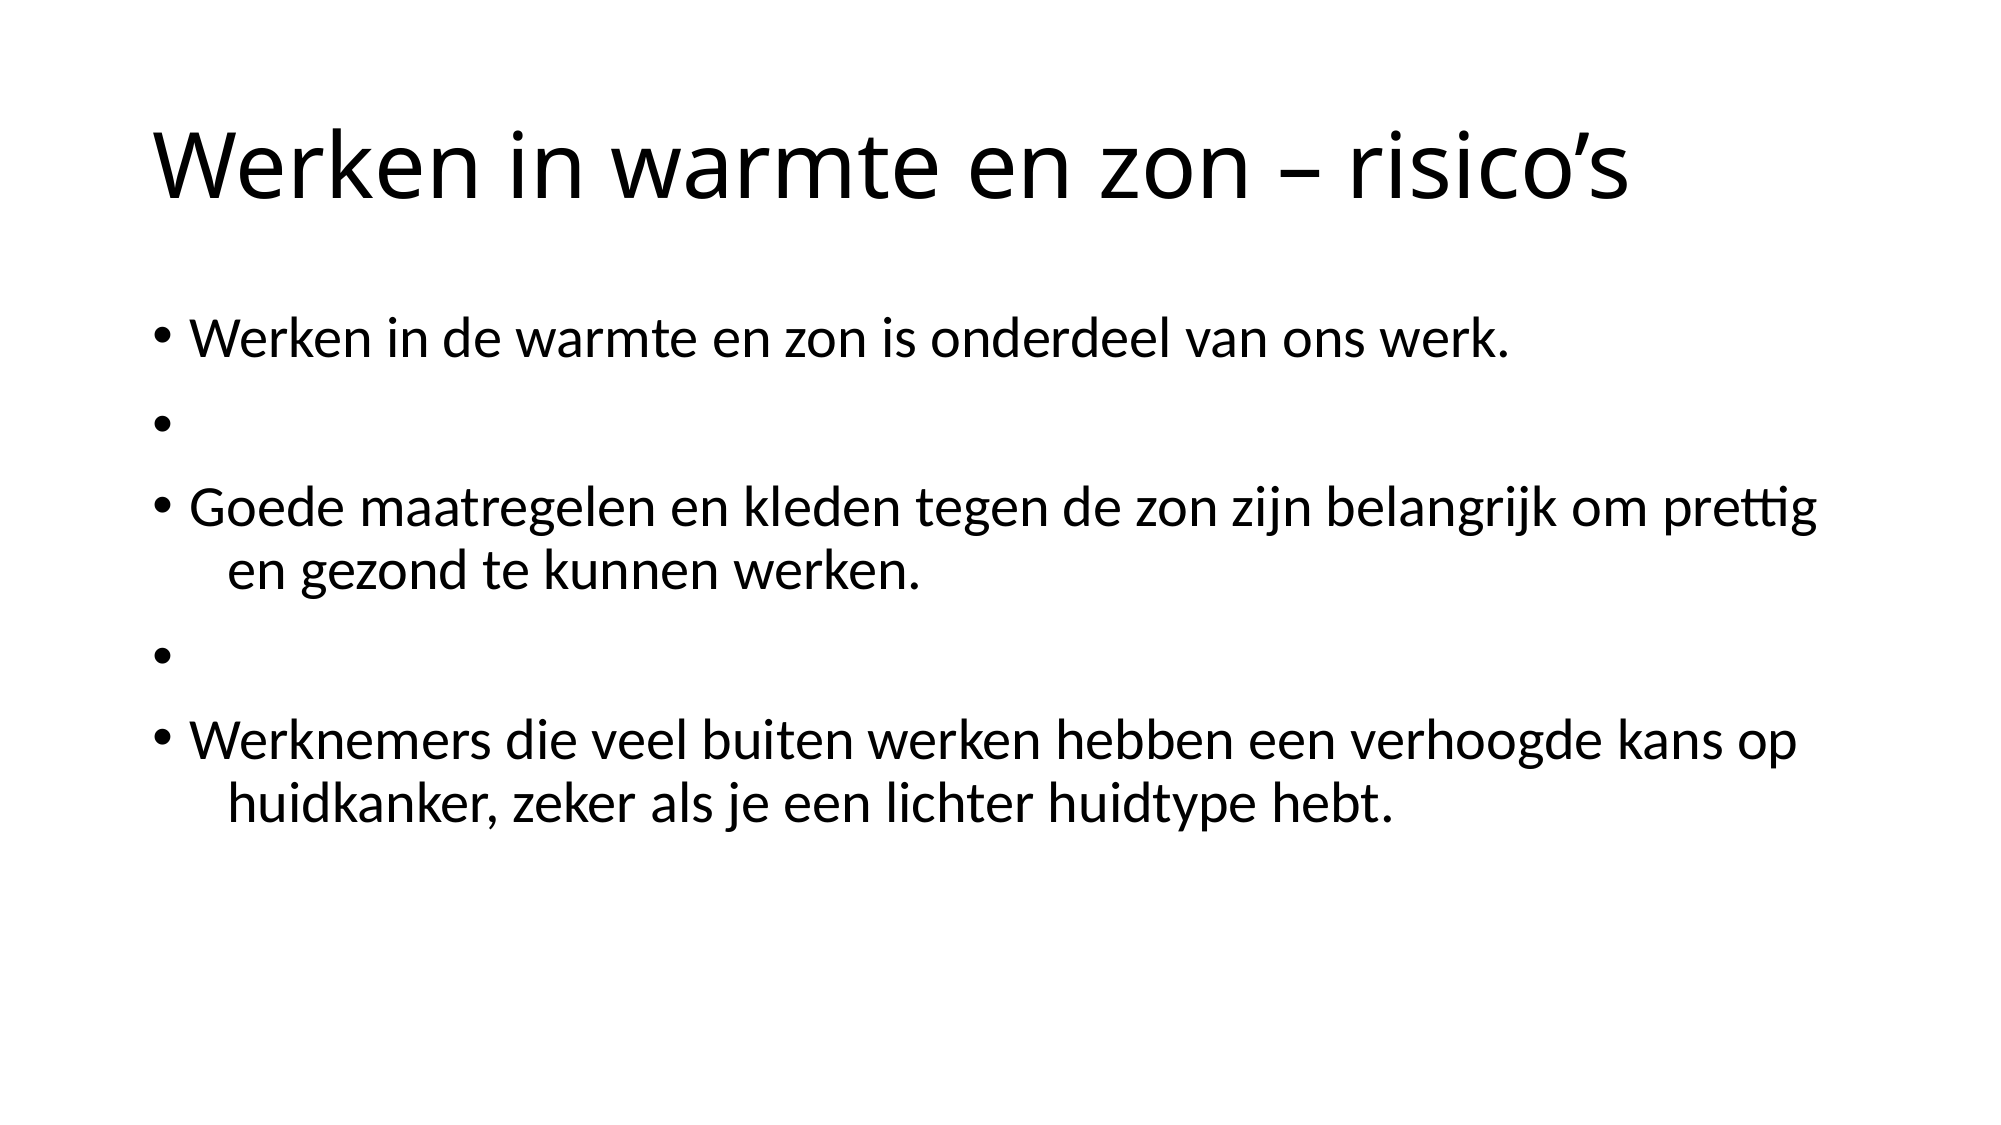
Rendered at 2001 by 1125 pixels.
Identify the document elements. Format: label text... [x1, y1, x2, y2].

list Werken in de warmte en zon is onderdeel van ons werk. Goede maatregelen en kleden tegen de zon zijn belangrijk om prettig en gezond te kunnen werken. Werknemers die veel buiten werken hebben een verhoogde kans op huidkanker, zeker als je een lichter huidtype hebt. [137, 299, 1863, 1014]
title Werken in warmte en zon – risico’s [137, 59, 1863, 278]
